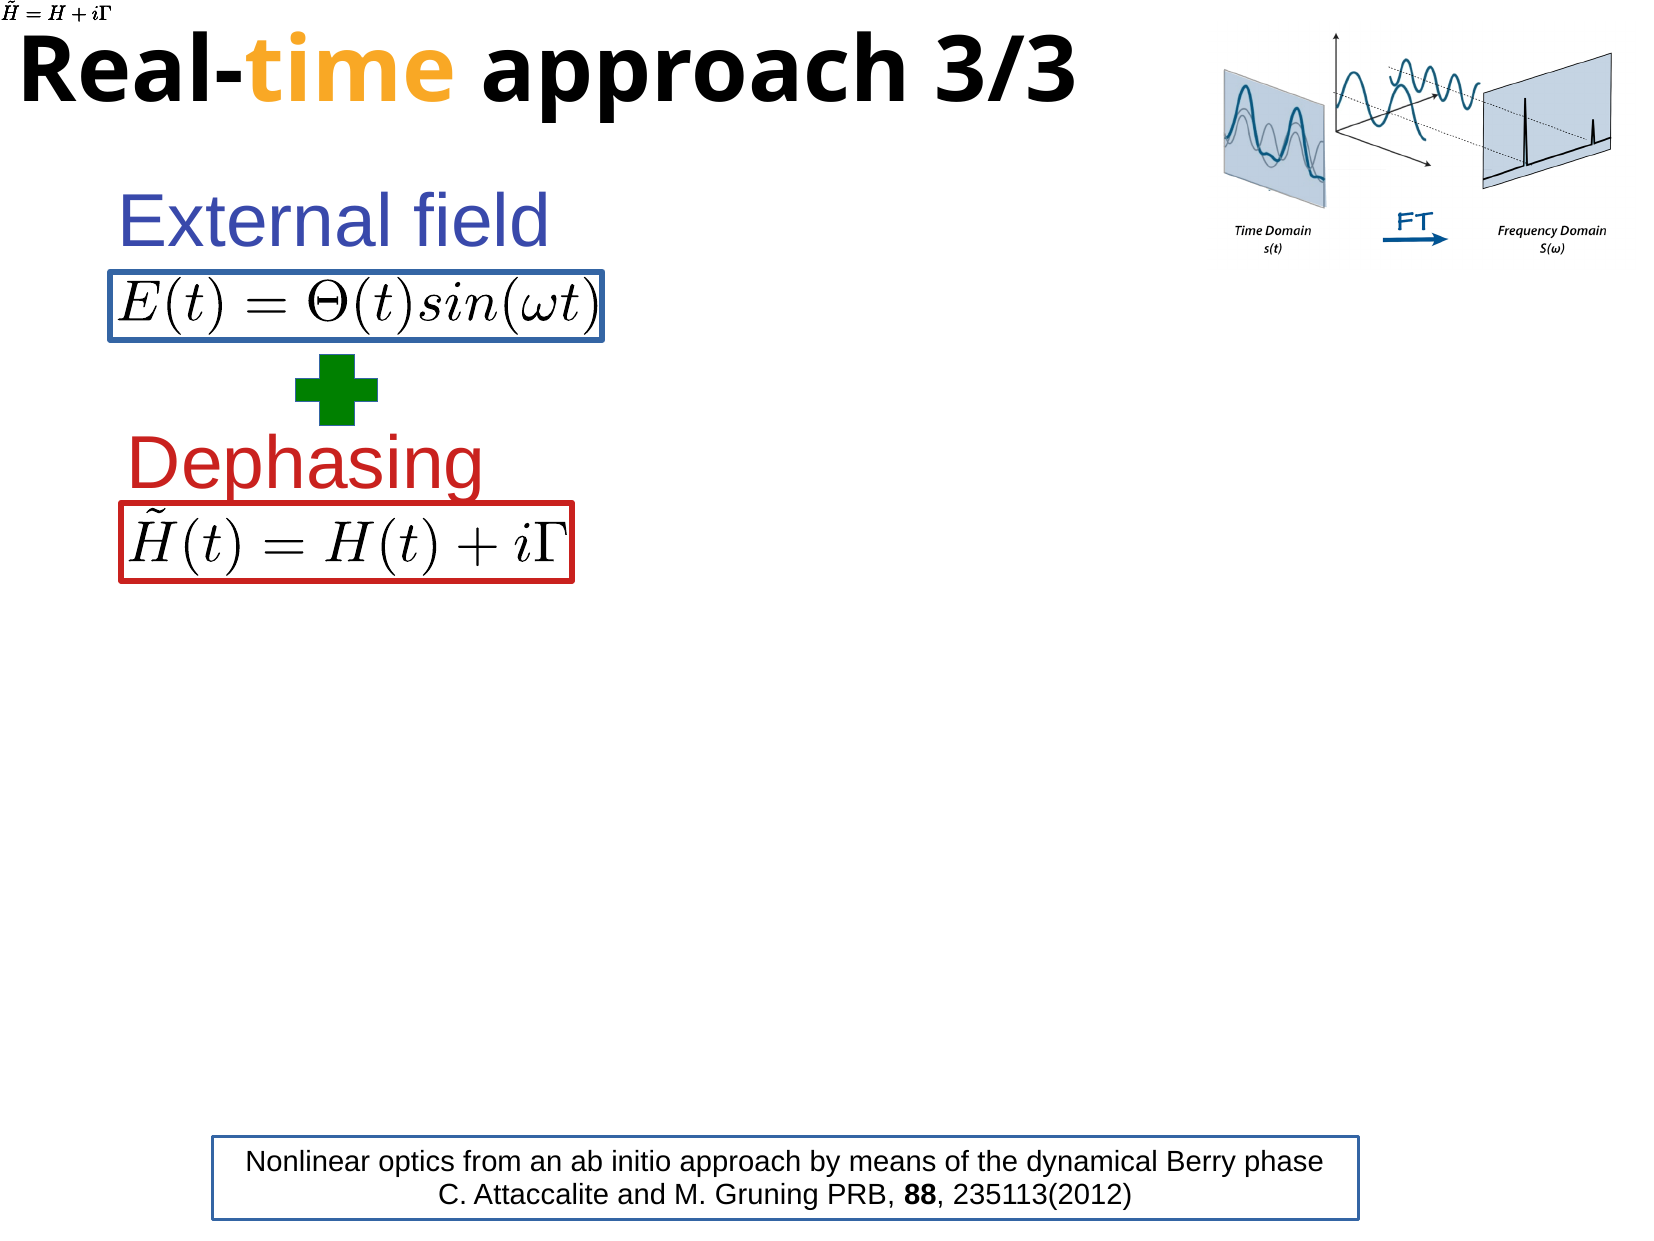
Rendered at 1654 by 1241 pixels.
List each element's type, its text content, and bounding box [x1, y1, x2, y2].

text_box Dephasing [112, 413, 600, 504]
text_box External field [103, 171, 591, 262]
text_box Nonlinear optics from an ab initio approach by means of the dynamical Berry phase C. Attaccalite and M. Gruning PRB, 88, 235113(2012) [212, 1136, 1359, 1220]
title Real-time approach 3/3 [0, 45, 1111, 136]
picture [0, 0, 112, 23]
text_box [295, 354, 378, 426]
picture [124, 505, 569, 578]
picture [1207, 21, 1636, 271]
picture [113, 274, 600, 337]
